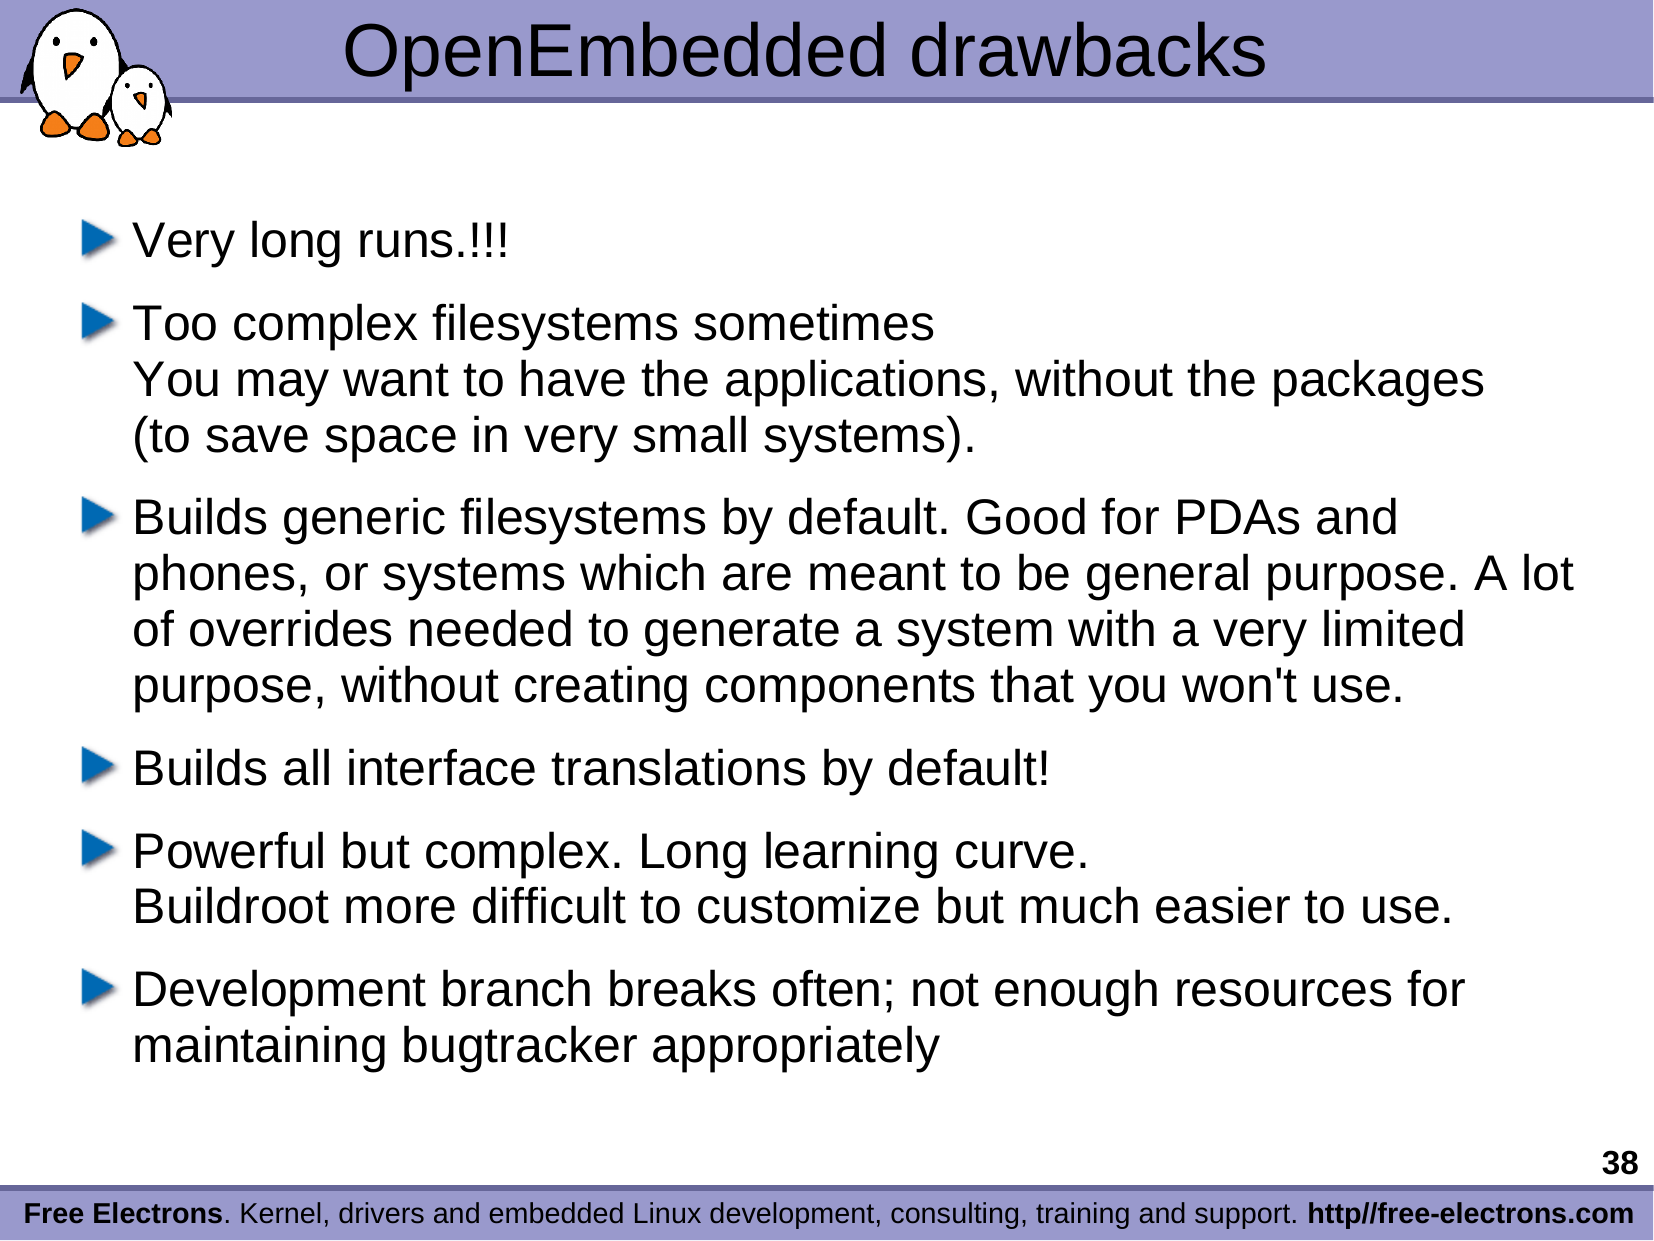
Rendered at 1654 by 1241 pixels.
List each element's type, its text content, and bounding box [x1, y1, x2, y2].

title OpenEmbedded drawbacks [60, 0, 1551, 101]
picture [20, 8, 172, 147]
list Very long runs.!!! Too complex filesystems sometimes You may want to have the applications, without the packages (to save space in very small systems). Builds generic filesystems by default. Good for PDAs and phones, or systems which are meant to be general purpose. A lot of overrides needed to generate a system with a very limited purpose, without creating components that you won't use. Builds all interface translations by default! Powerful but complex. Long learning curve. Buildroot more difficult to customize but much easier to use. Development branch breaks often; not enough resources for maintaining bugtracker appropriately [61, 212, 1585, 1241]
